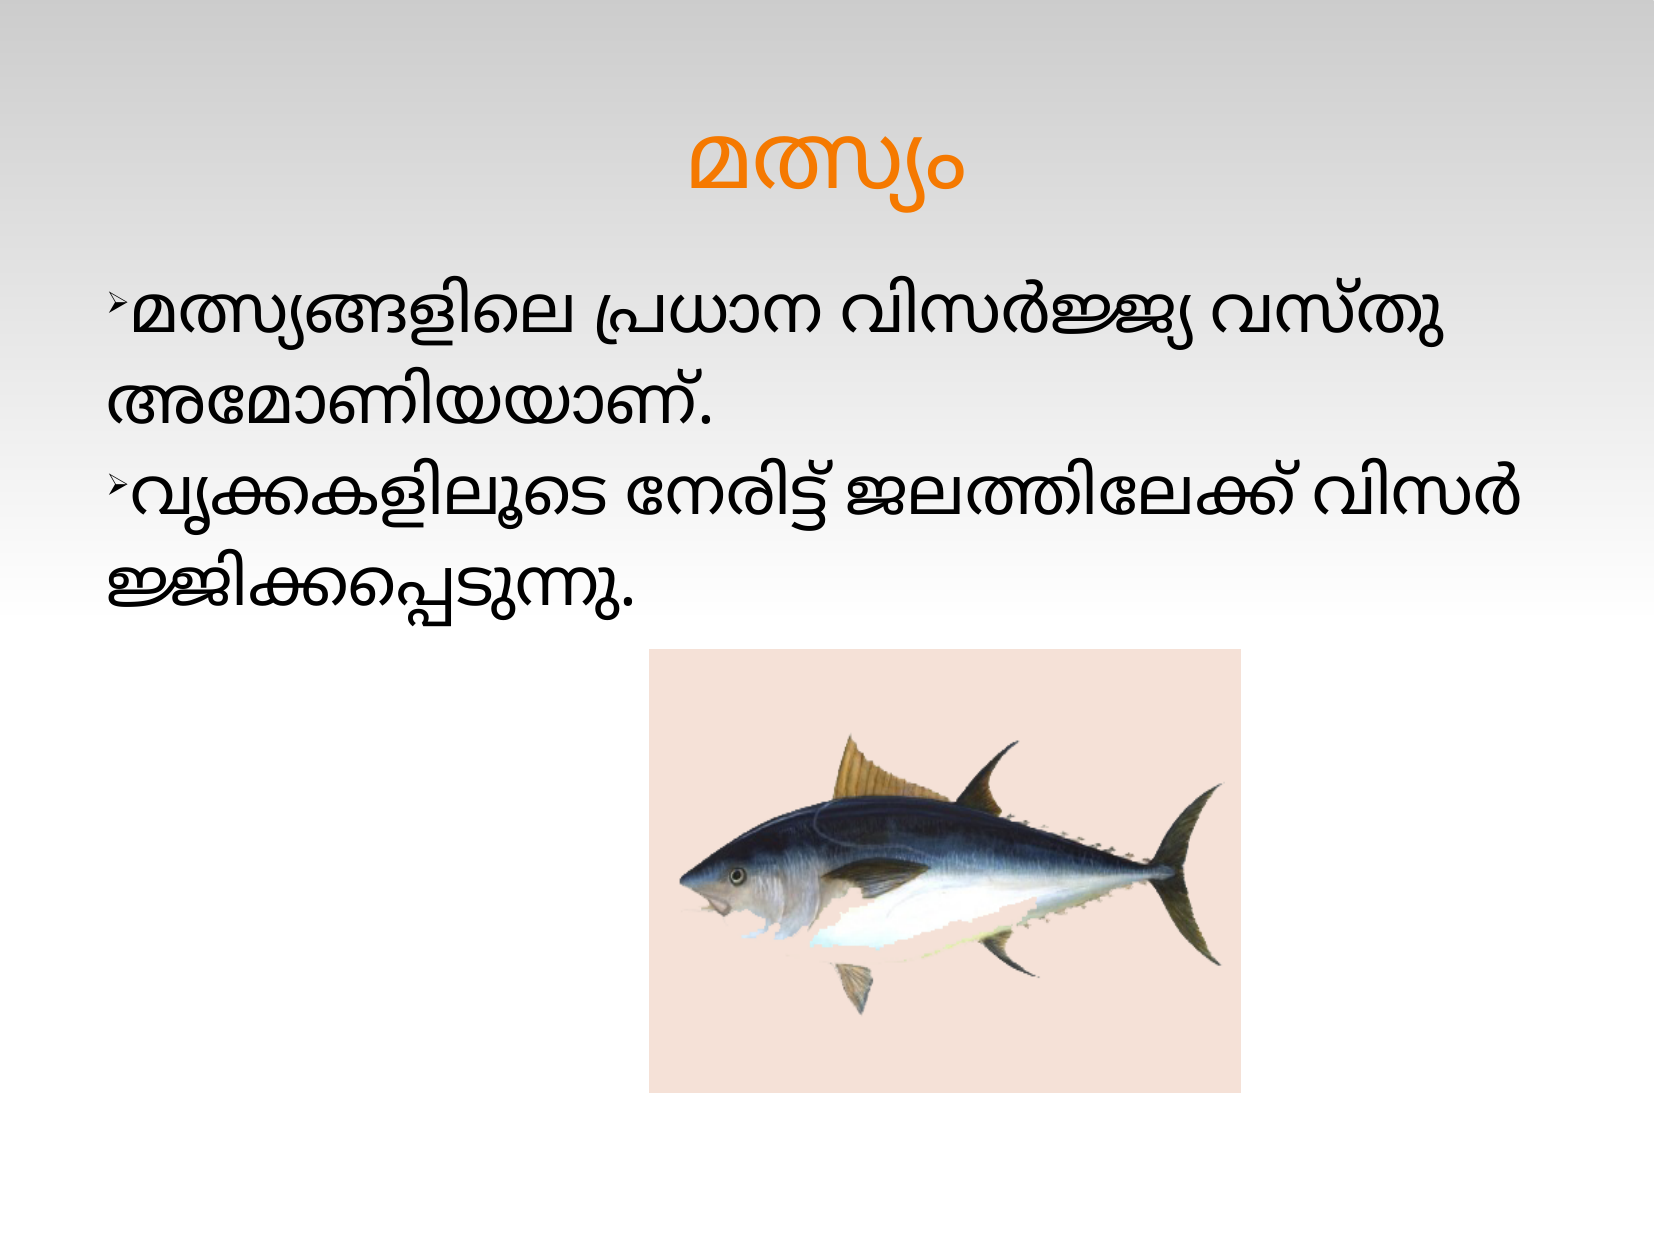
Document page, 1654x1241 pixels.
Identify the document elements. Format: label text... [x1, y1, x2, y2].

title മത്സ്യം [82, 56, 1571, 250]
subtitle മത്സ്യങ്ങളിലെ പ്രധാന വിസര്‍ജ്ജ്യ വസ്തു അമോണിയയാണ്. വൃക്കകളിലൂടെ നേരിട്ട് ജലത്തിലേക്ക് വിസര്‍ജ്ജിക്കപ്പെടുന്നു. [106, 236, 1595, 650]
picture [649, 649, 1241, 1093]
